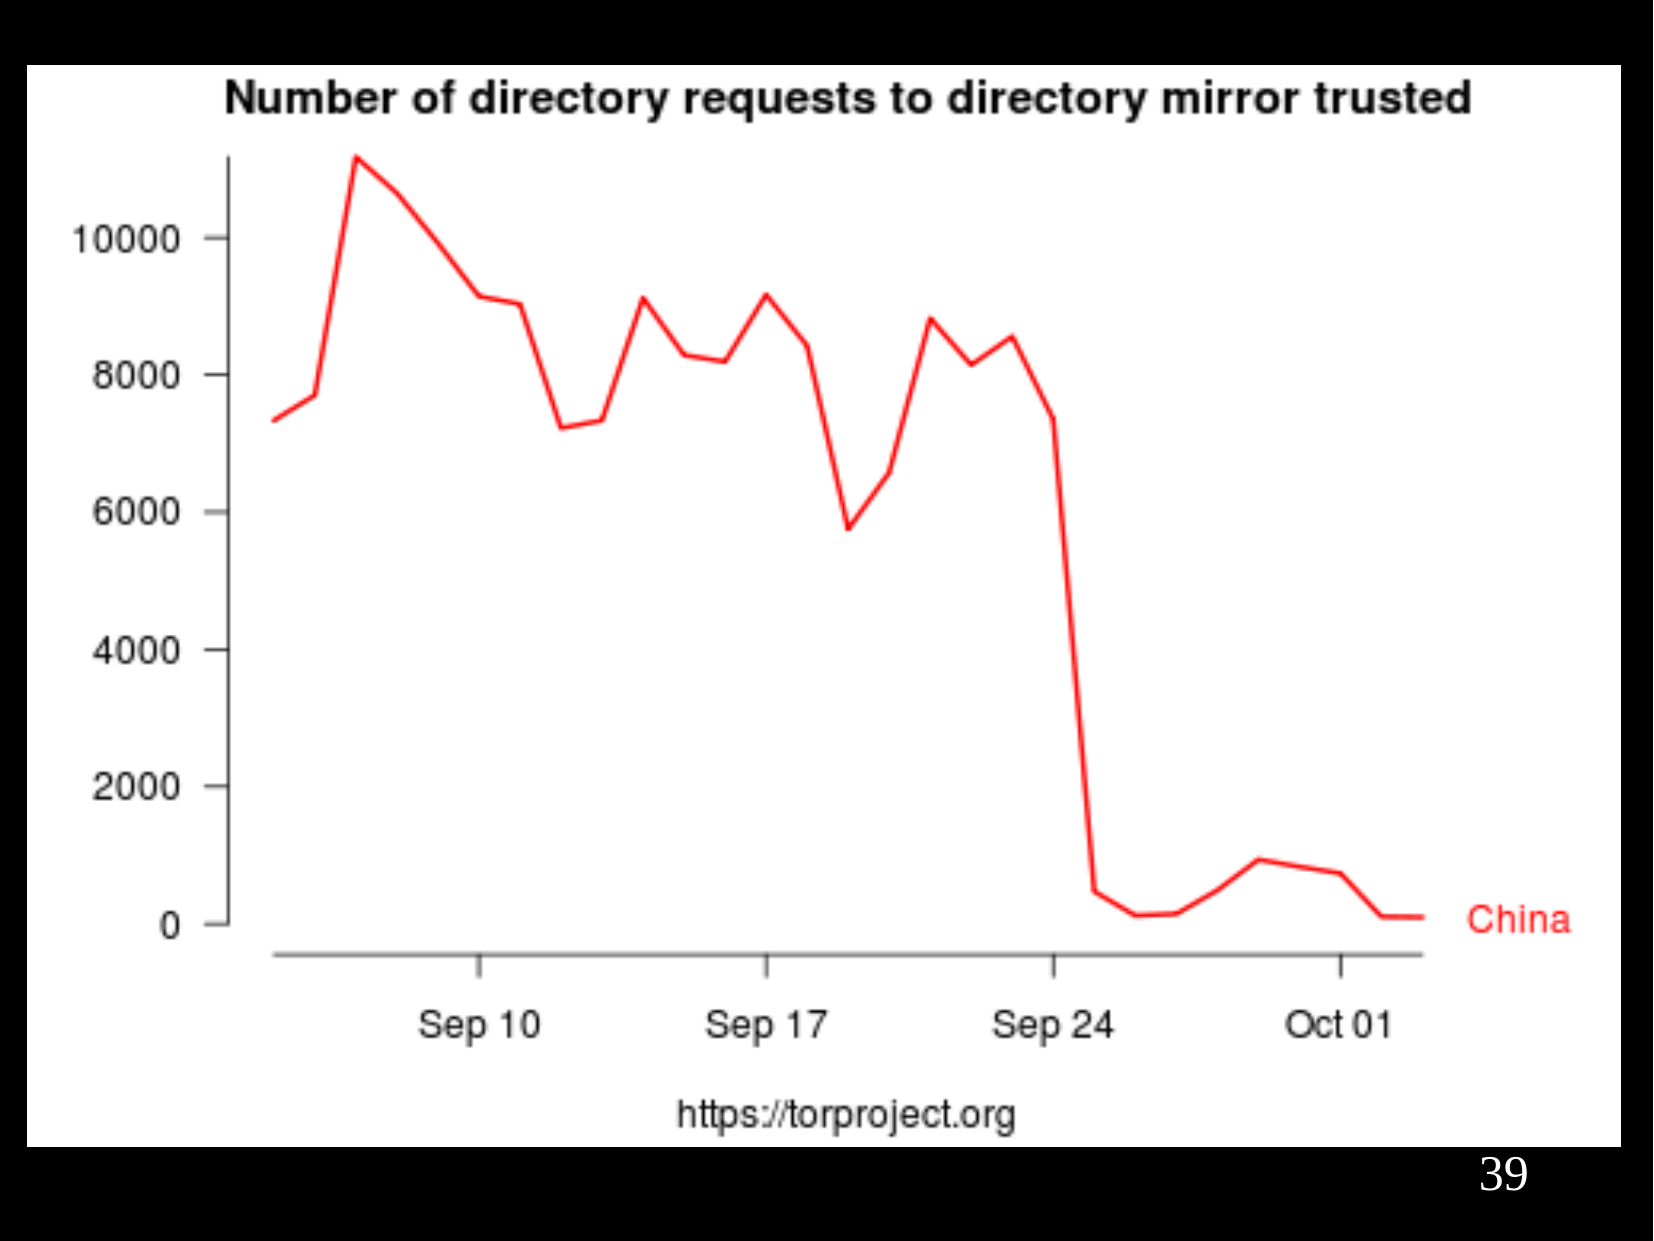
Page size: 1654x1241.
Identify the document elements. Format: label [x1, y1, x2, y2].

picture [27, 65, 1621, 1147]
